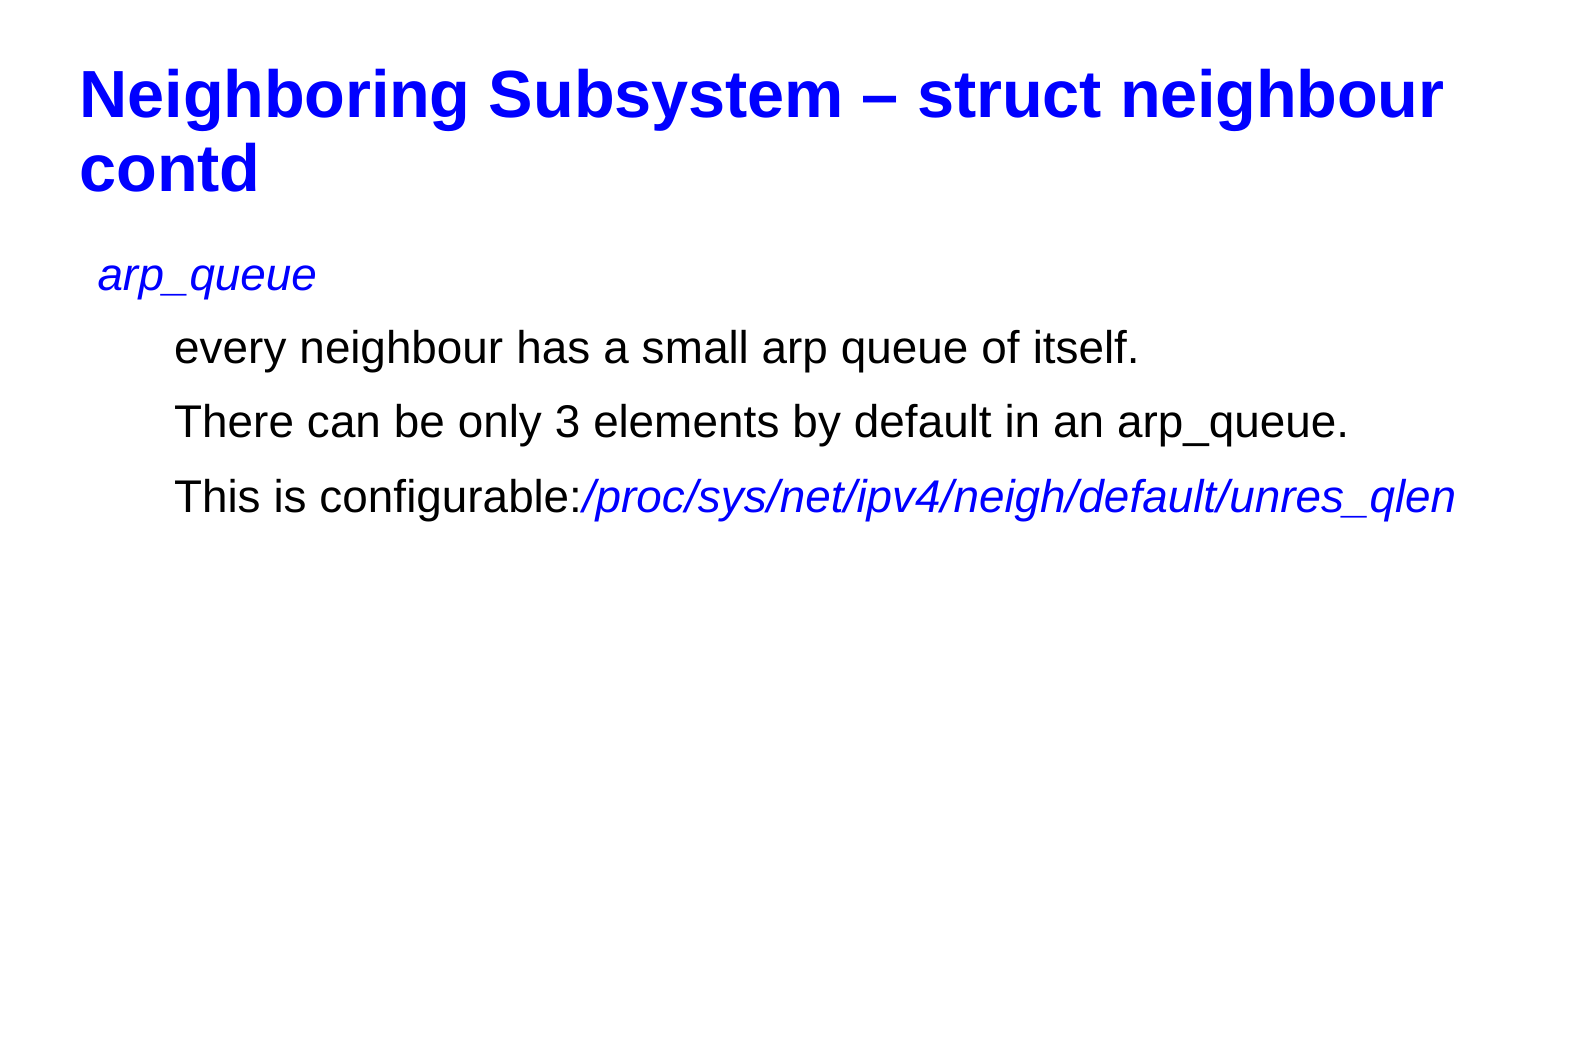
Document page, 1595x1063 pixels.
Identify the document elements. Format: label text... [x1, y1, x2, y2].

list arp_queue every neighbour has a small arp queue of itself. There can be only 3 elements by default in an arp_queue. This is configurable:/proc/sys/net/ipv4/neigh/default/unres_qlen [79, 248, 1515, 936]
title Neighboring Subsystem – struct neighbour contd [79, 45, 1515, 217]
